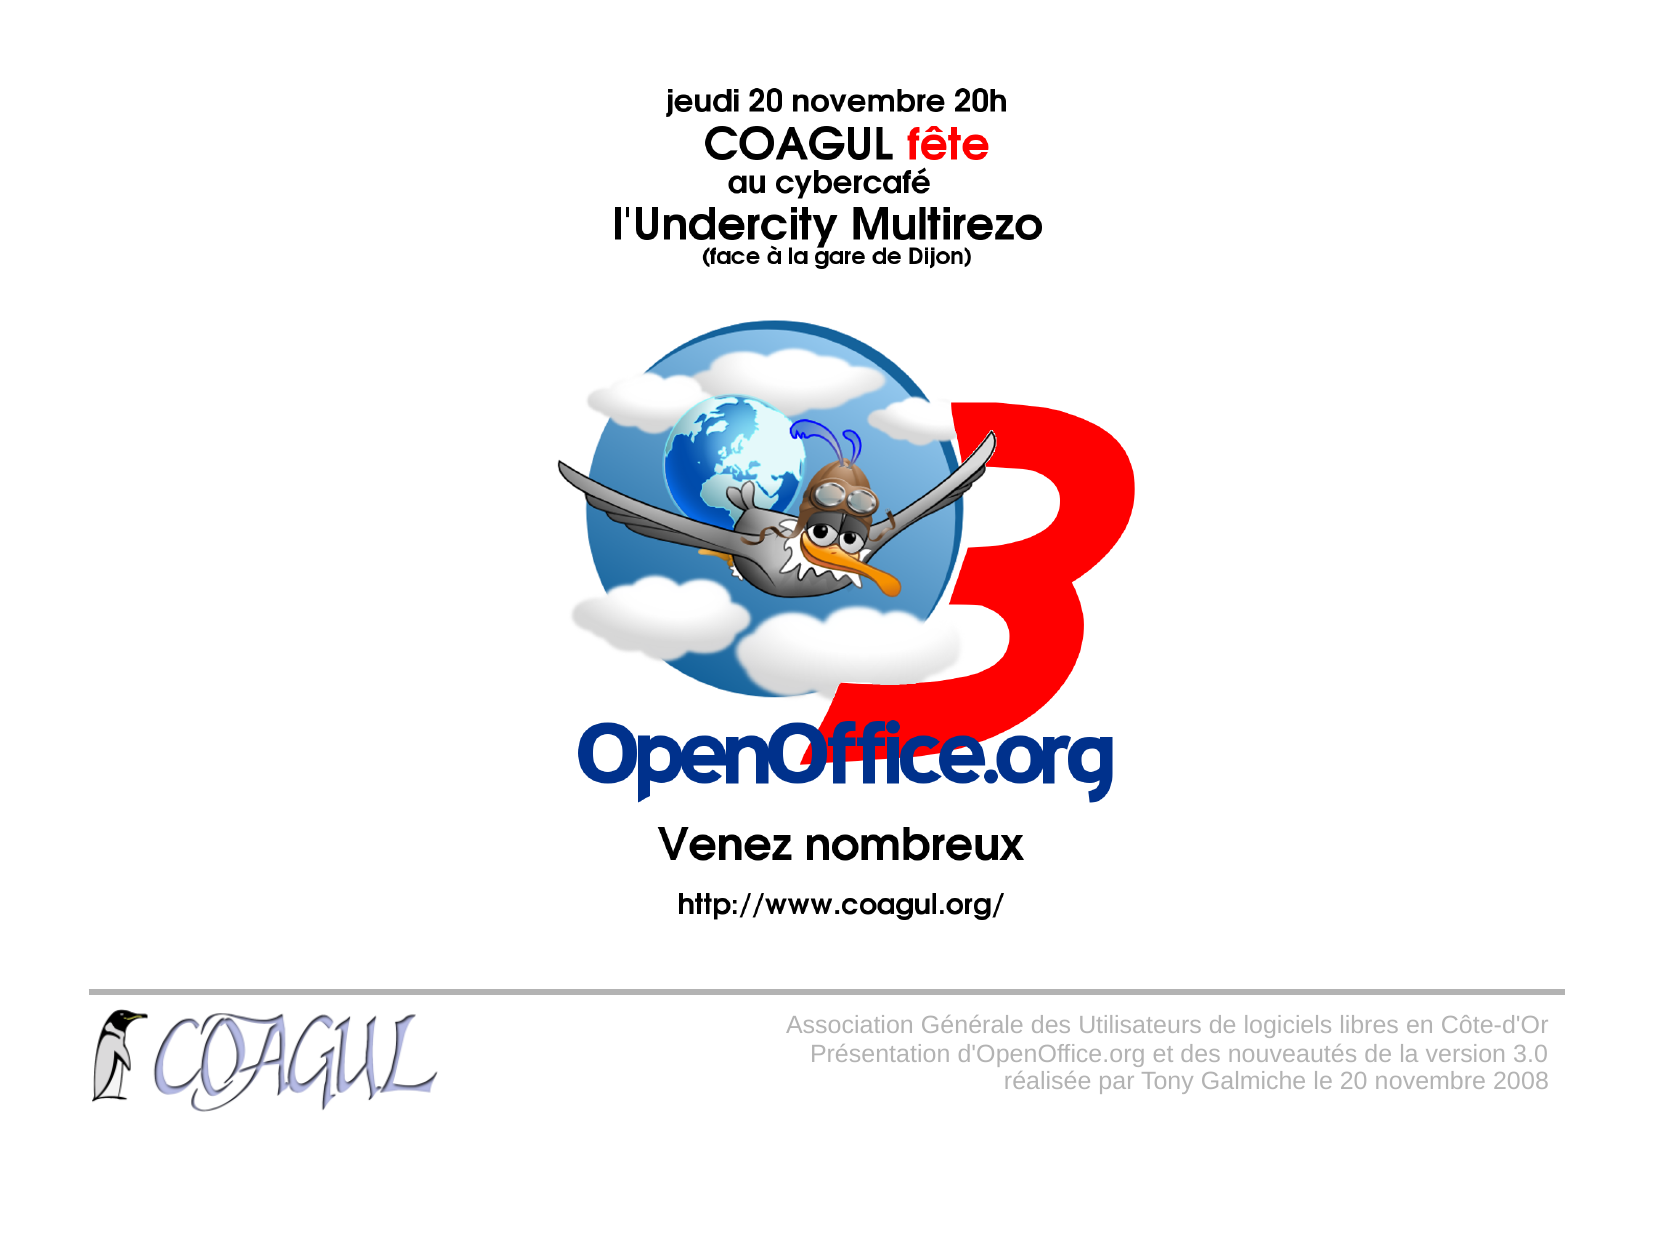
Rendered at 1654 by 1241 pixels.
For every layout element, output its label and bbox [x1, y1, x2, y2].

picture [531, 59, 1162, 945]
picture [88, 1006, 443, 1117]
